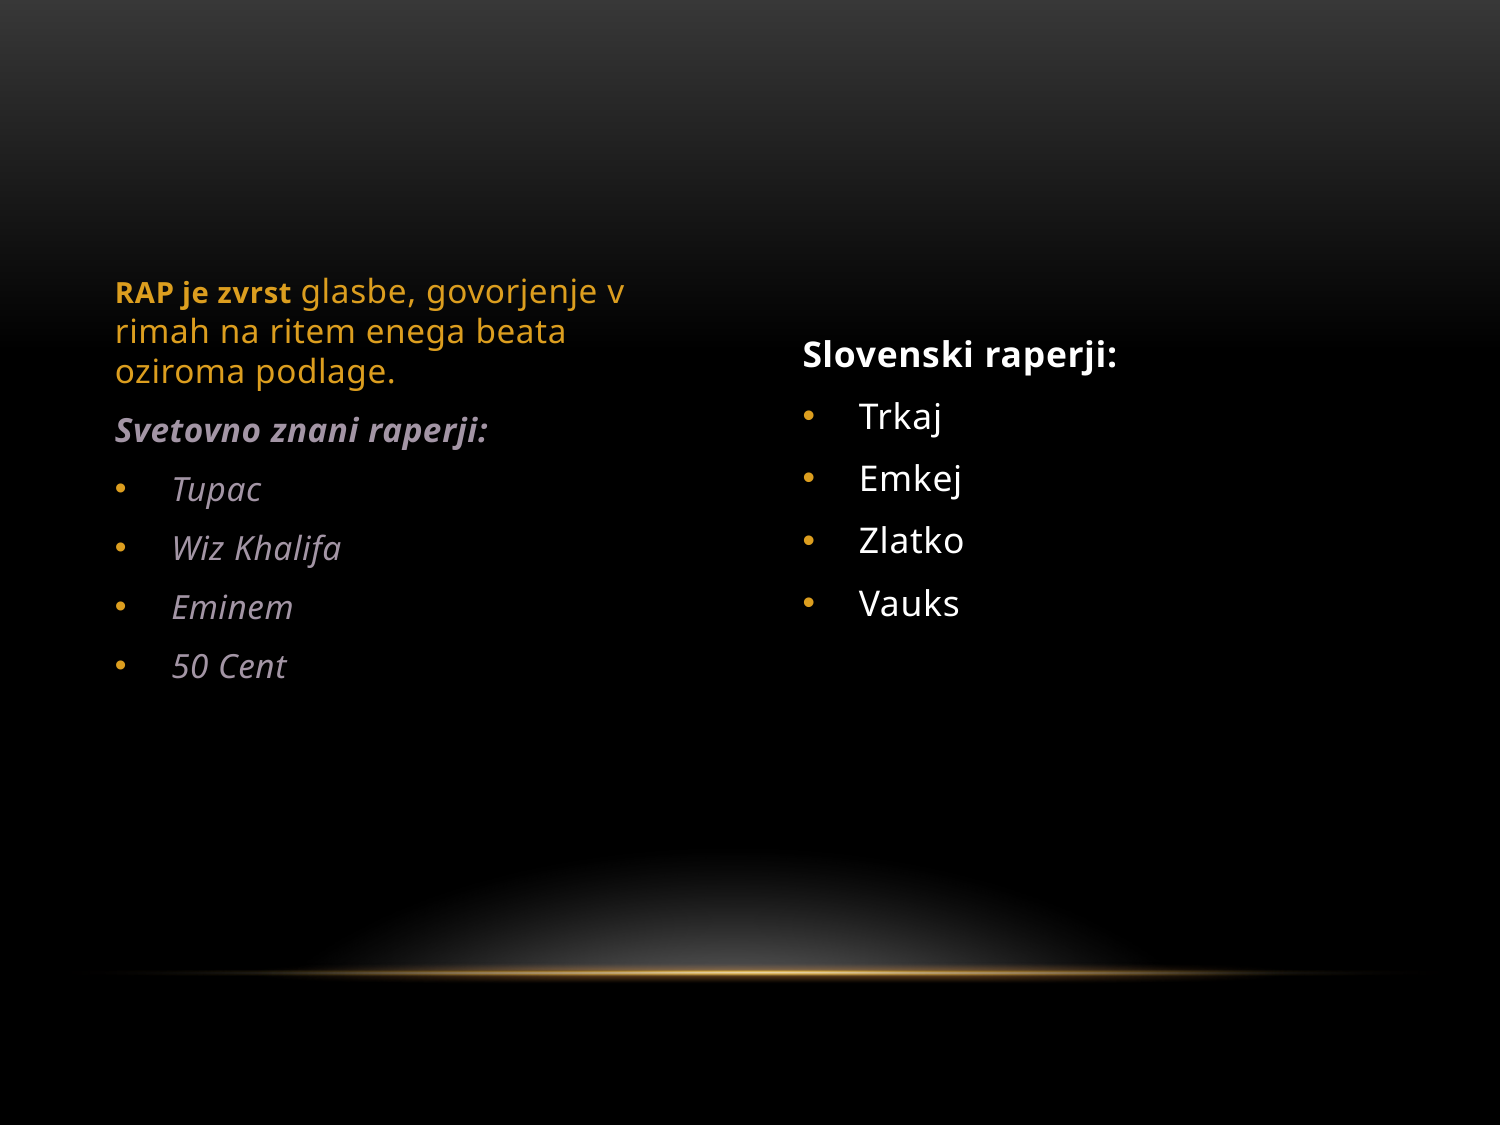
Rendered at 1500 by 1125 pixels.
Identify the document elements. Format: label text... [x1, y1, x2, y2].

list RAP je zvrst glasbe, govorjenje v rimah na ritem enega beata oziroma podlage. Svetovno znani raperji: Tupac Wiz Khalifa Eminem 50 Cent [99, 262, 713, 938]
list Slovenski raperji: Trkaj Emkej Zlatko Vauks [787, 262, 1400, 938]
picture [0, 0, 1500, 1125]
